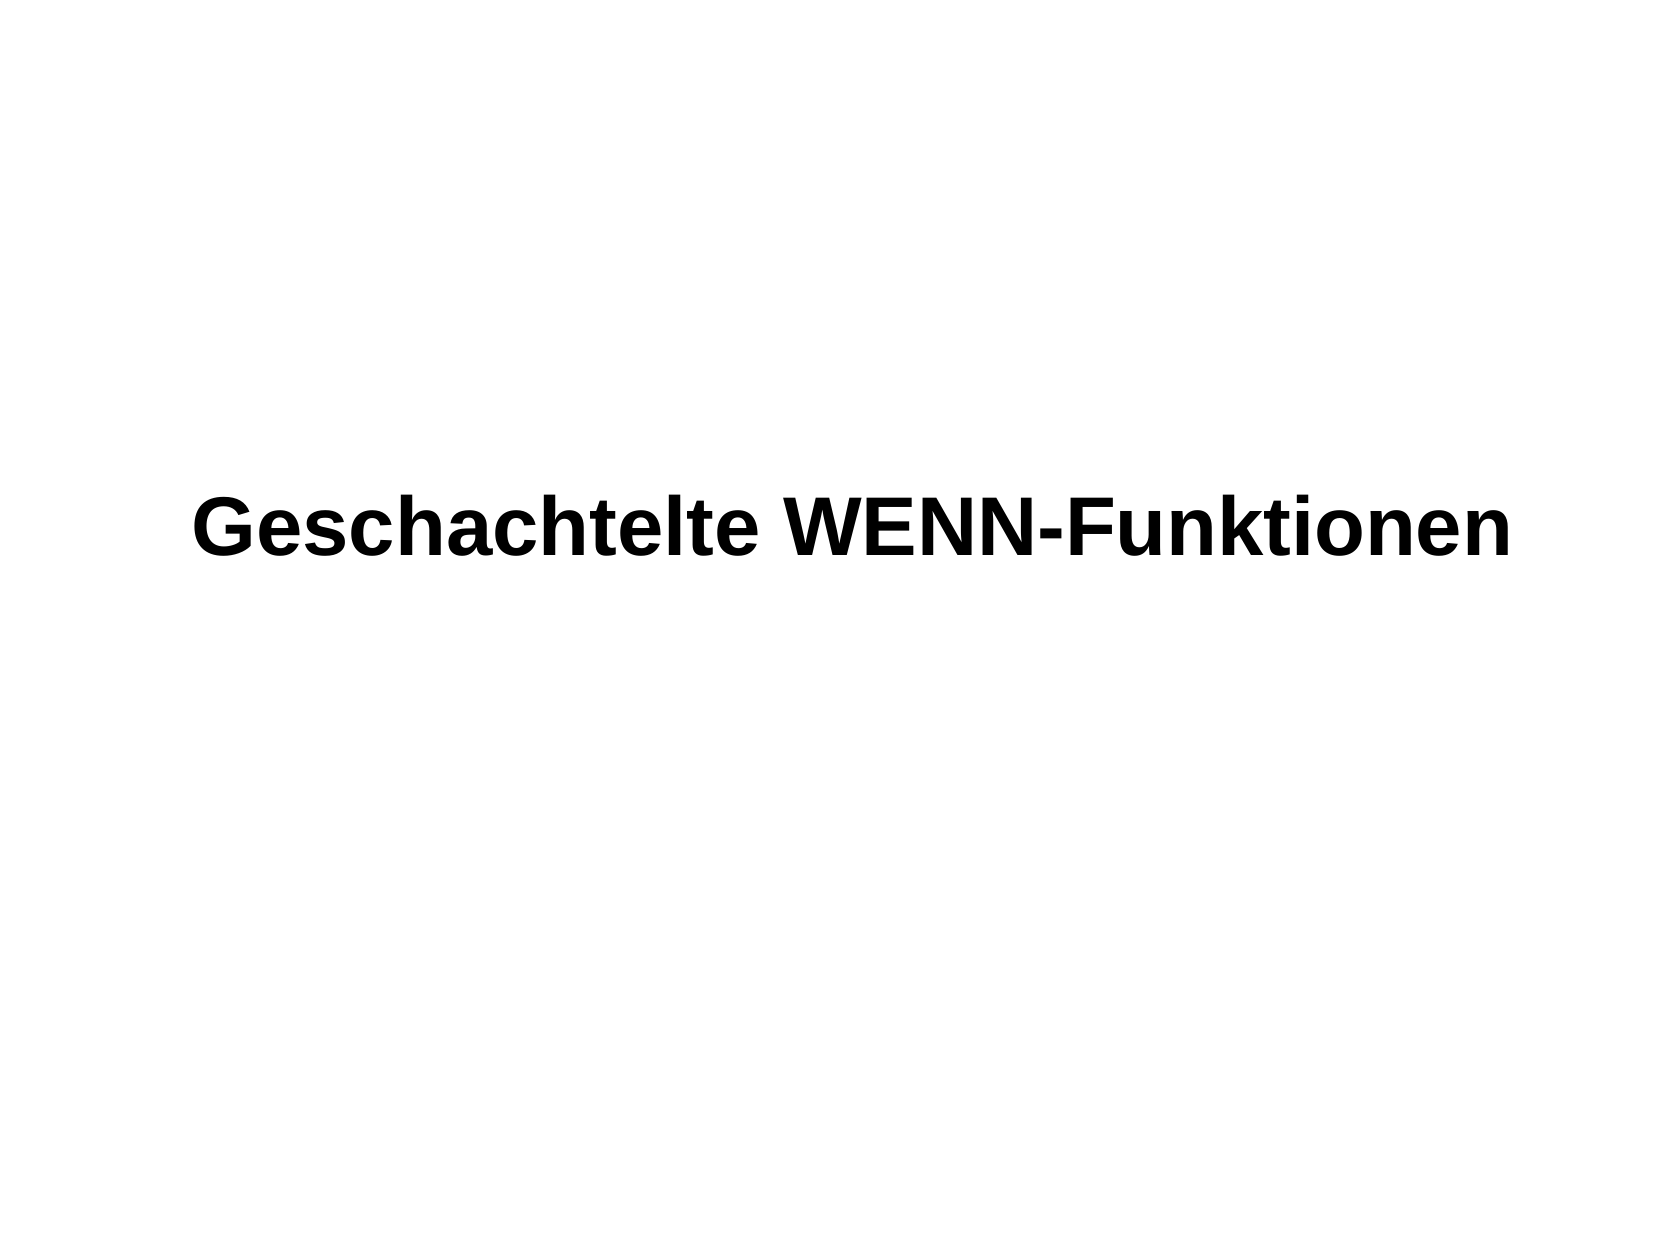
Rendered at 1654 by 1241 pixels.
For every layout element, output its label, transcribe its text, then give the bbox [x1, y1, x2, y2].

text_box Geschachtelte WENN-Funktionen [177, 472, 1565, 581]
